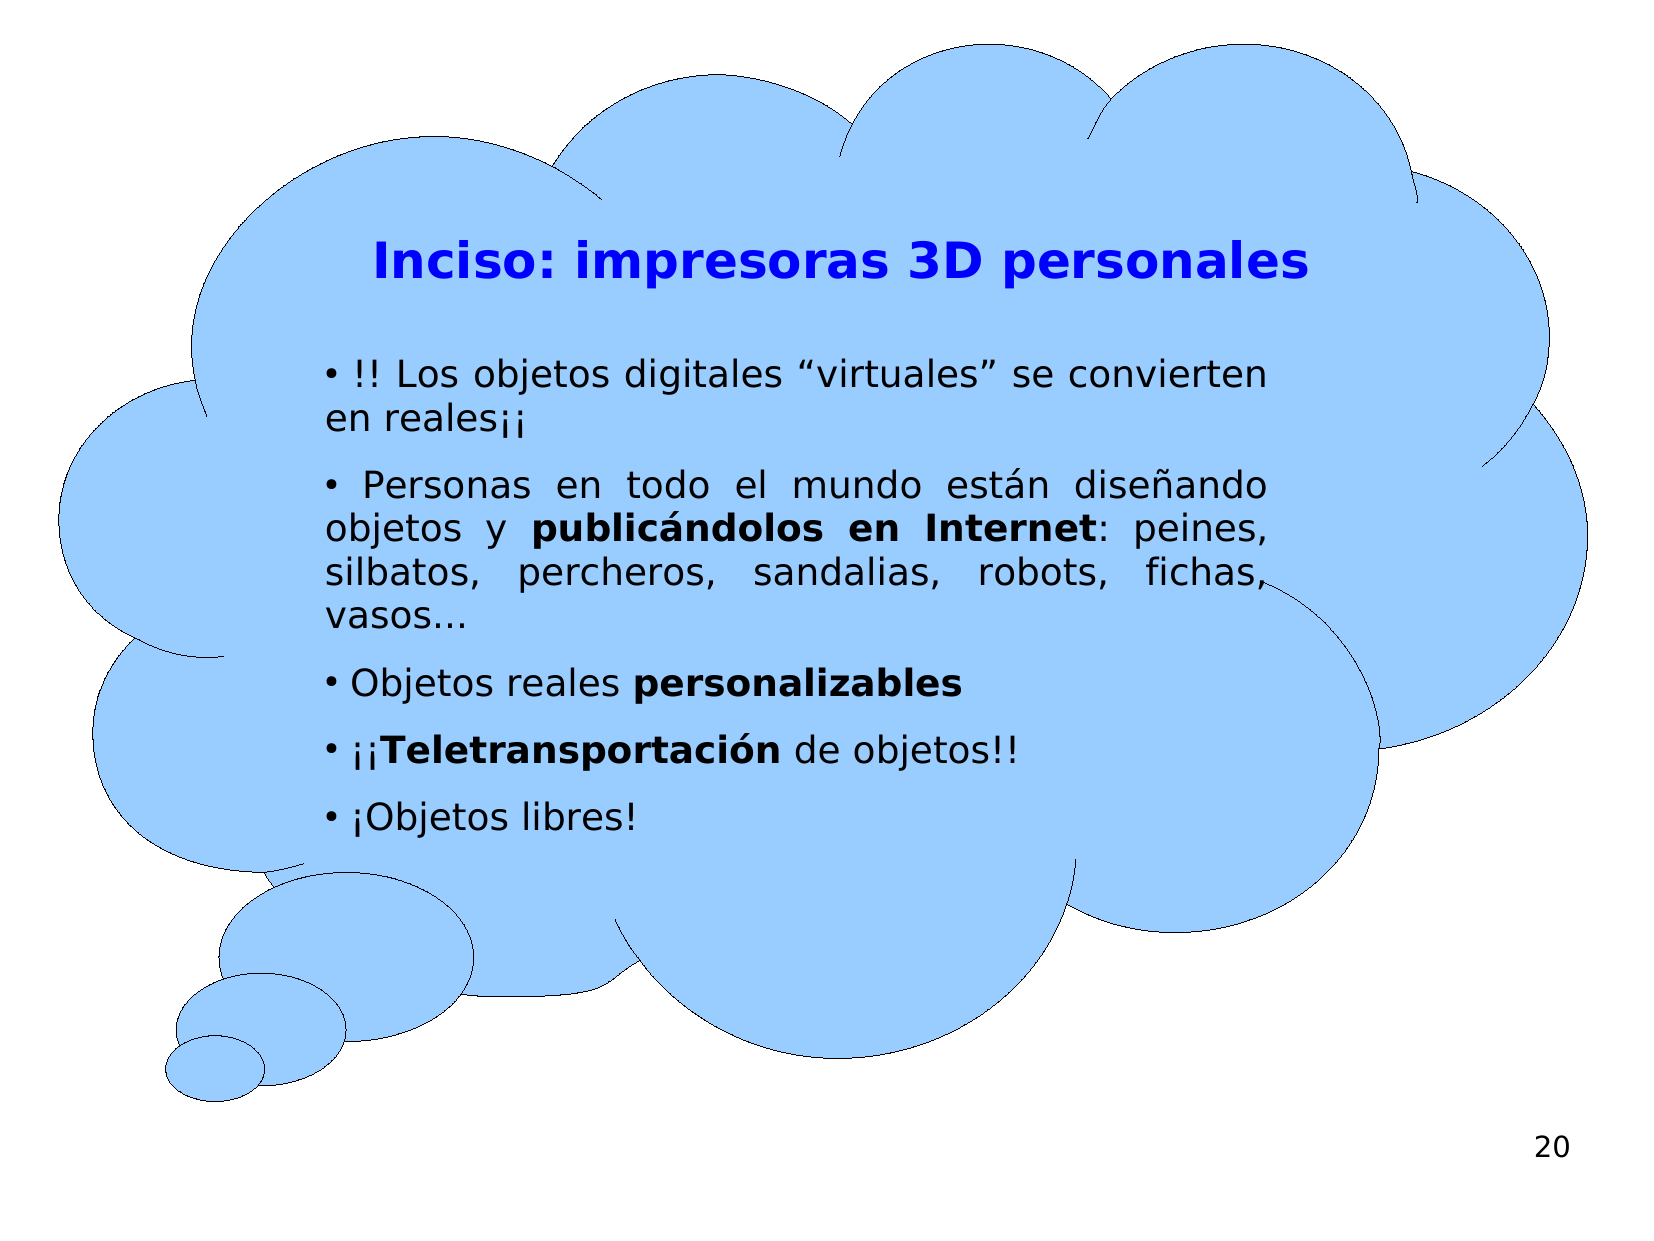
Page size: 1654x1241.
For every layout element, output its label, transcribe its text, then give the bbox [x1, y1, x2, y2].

text_box [58, 44, 1588, 1102]
text_box !! Los objetos digitales “virtuales” se convierten en reales¡¡ Personas en todo el mundo están diseñando objetos y publicándolos en Internet: peines, silbatos, percheros, sandalias, robots, fichas, vasos... Objetos reales personalizables ¡¡Teletransportación de objetos!! ¡Objetos libres! [310, 345, 1307, 847]
text_box Inciso: impresoras 3D personales [357, 224, 1326, 298]
